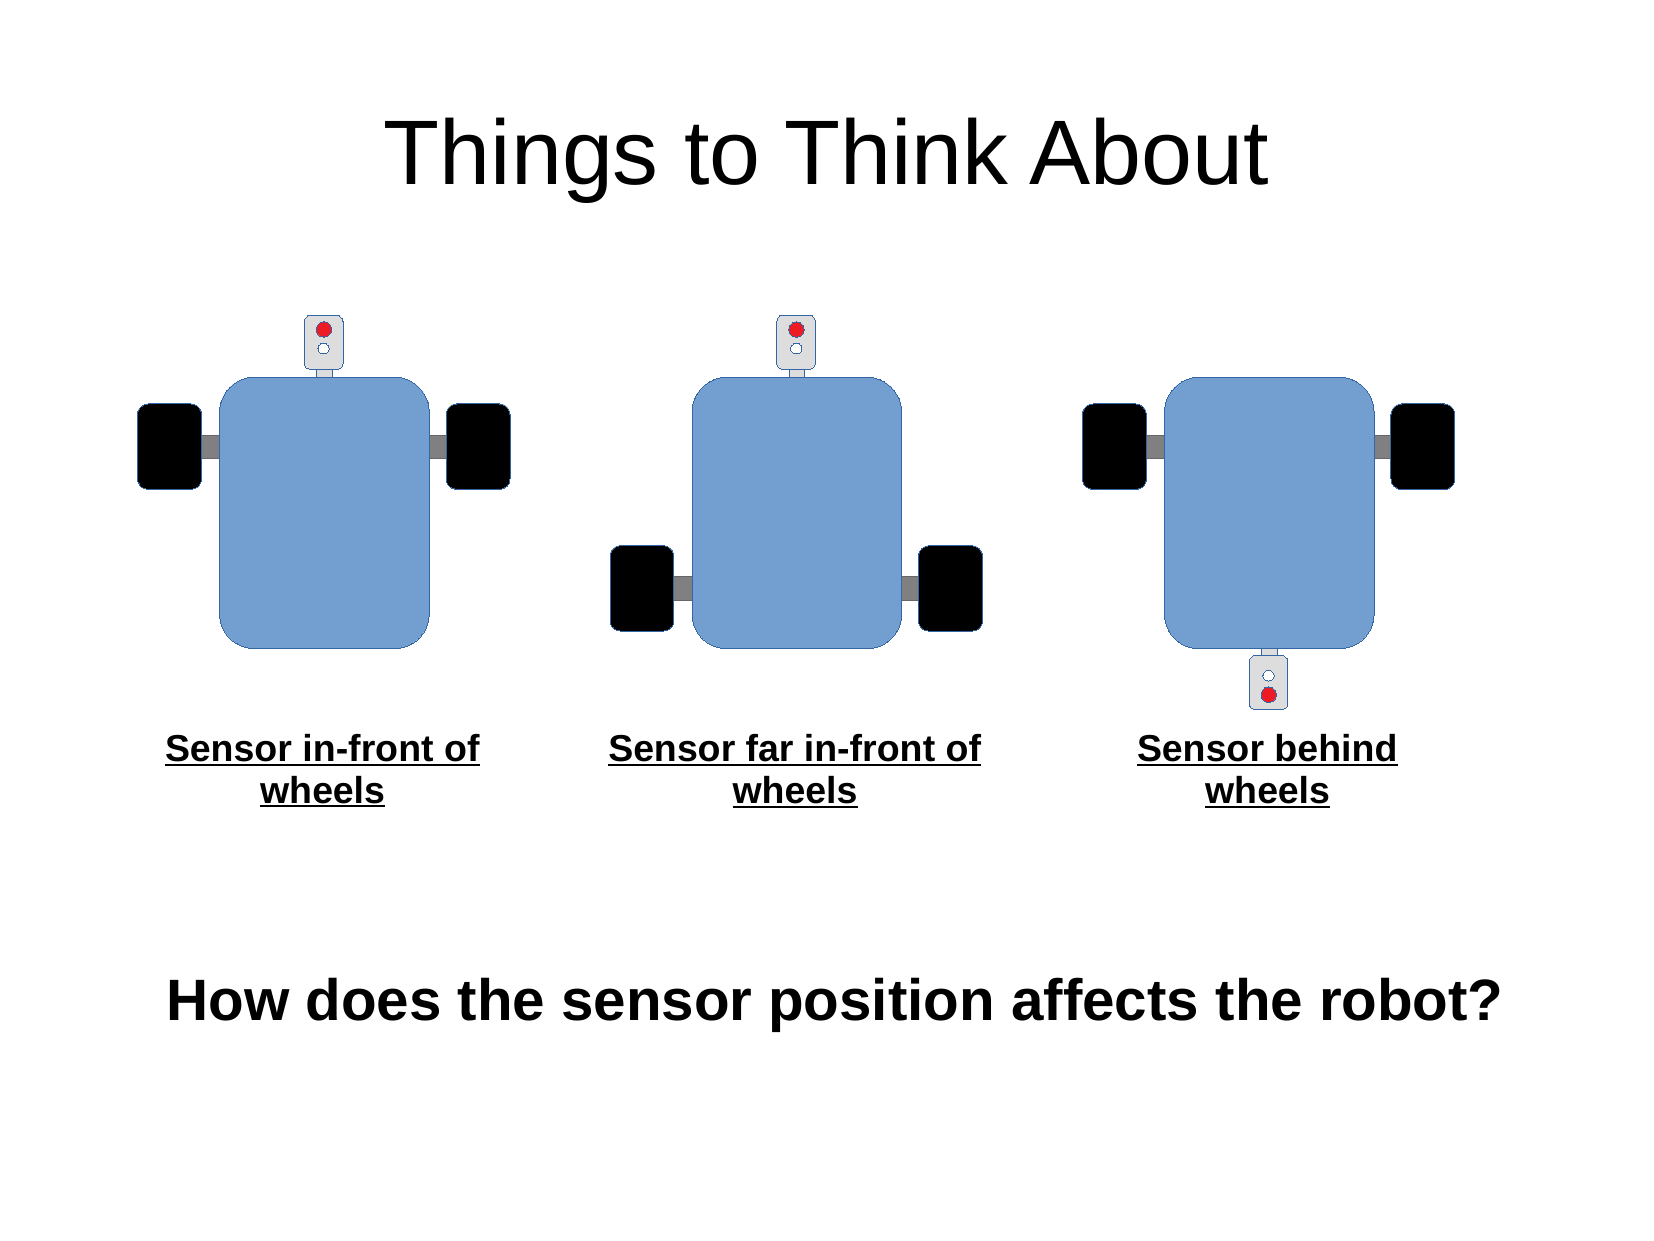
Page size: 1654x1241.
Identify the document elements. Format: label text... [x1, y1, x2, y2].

text_box [137, 315, 511, 649]
text_box How does the sensor position affects the robot? [123, 960, 1549, 1105]
text_box Sensor far in-front of wheels [592, 720, 998, 819]
text_box [1082, 377, 1455, 710]
text_box [610, 315, 983, 649]
text_box Sensor behind wheels [1064, 720, 1470, 819]
title Things to Think About [82, 49, 1571, 257]
text_box Sensor in-front of wheels [120, 720, 526, 819]
